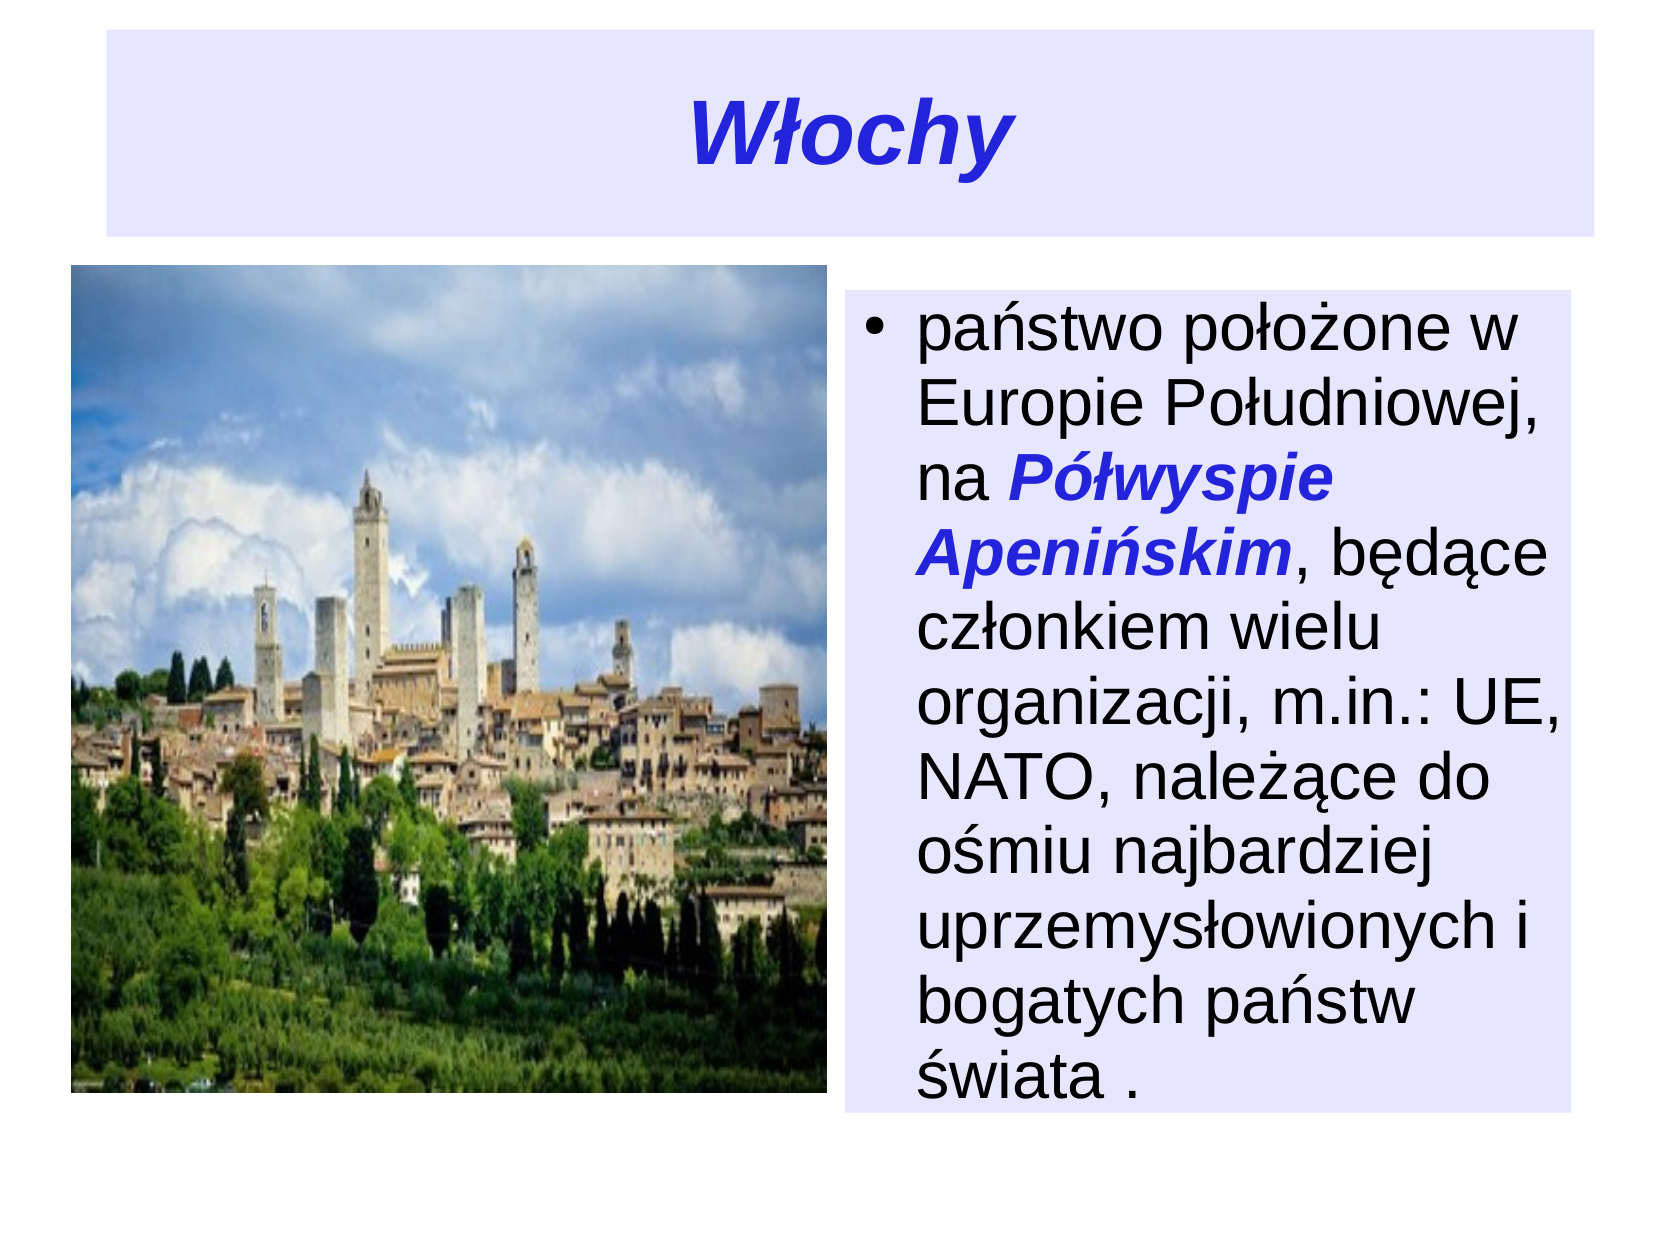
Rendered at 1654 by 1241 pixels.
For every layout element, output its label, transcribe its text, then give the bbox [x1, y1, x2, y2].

list państwo położone w Europie Południowej, na Półwyspie Apenińskim, będące członkiem wielu organizacji, m.in.: UE, NATO, należące do ośmiu najbardziej uprzemysłowionych i bogatych państw świata . [845, 290, 1572, 1113]
title Włochy [106, 29, 1595, 237]
picture [71, 265, 827, 1093]
